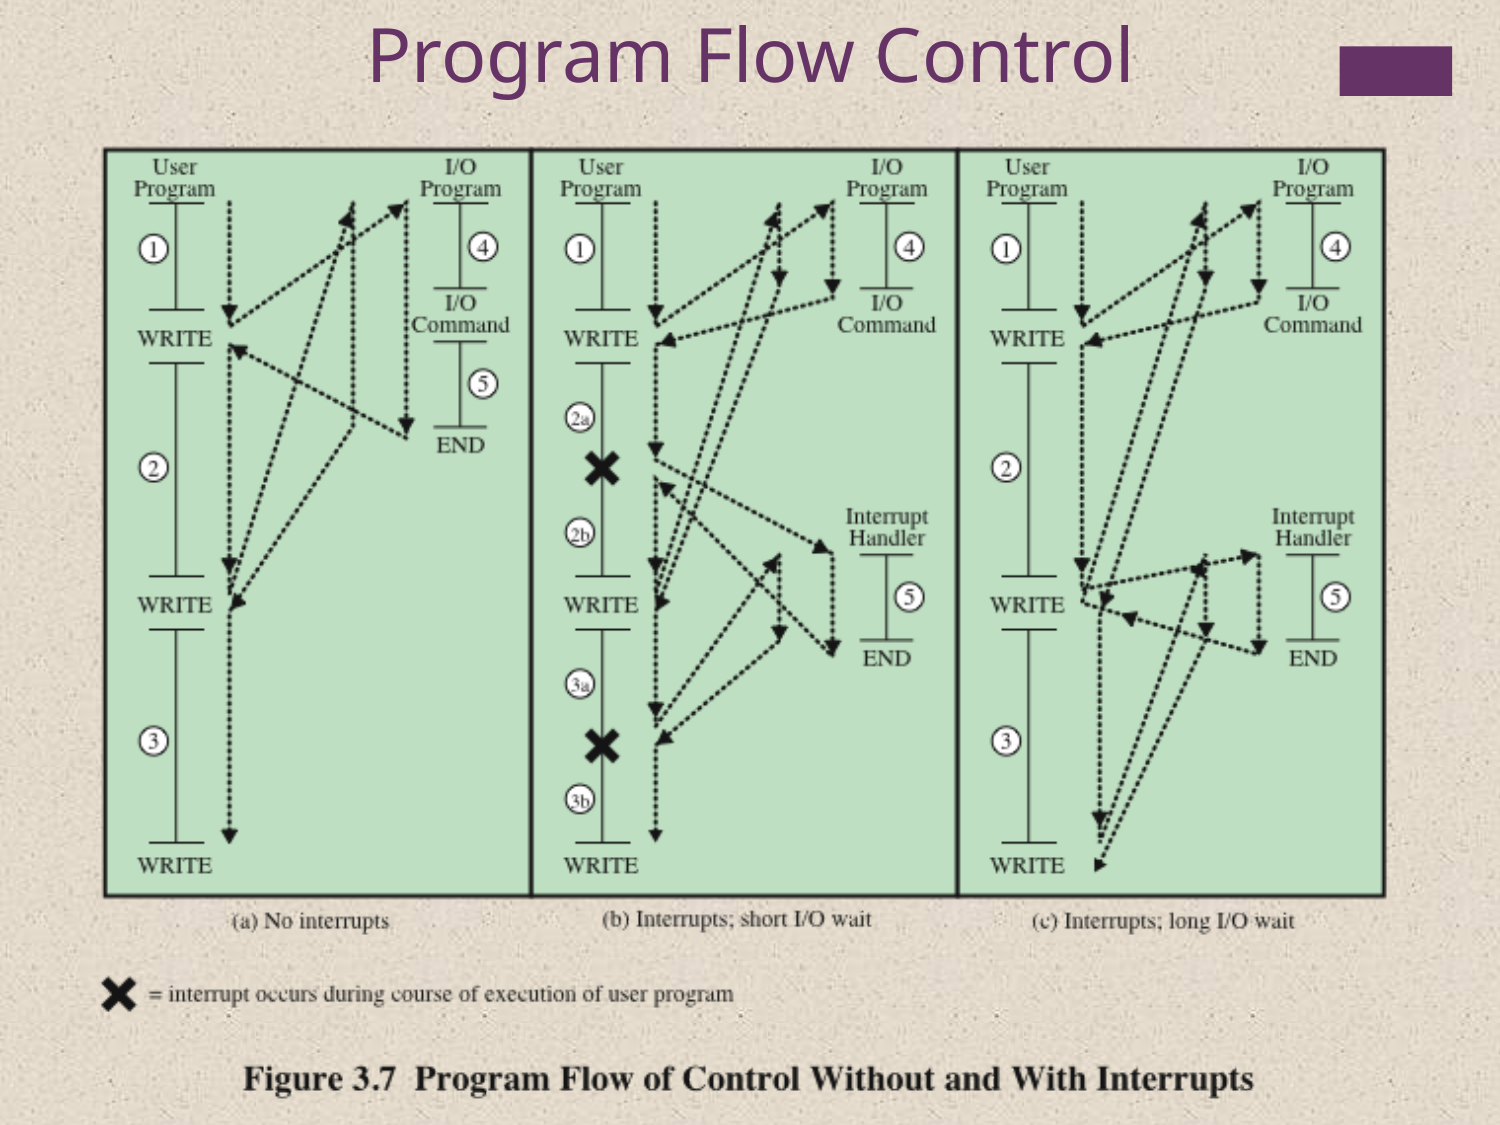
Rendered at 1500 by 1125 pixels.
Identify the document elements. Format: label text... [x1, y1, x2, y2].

picture [0, 0, 1500, 1125]
title Program Flow Control [262, 0, 1240, 102]
